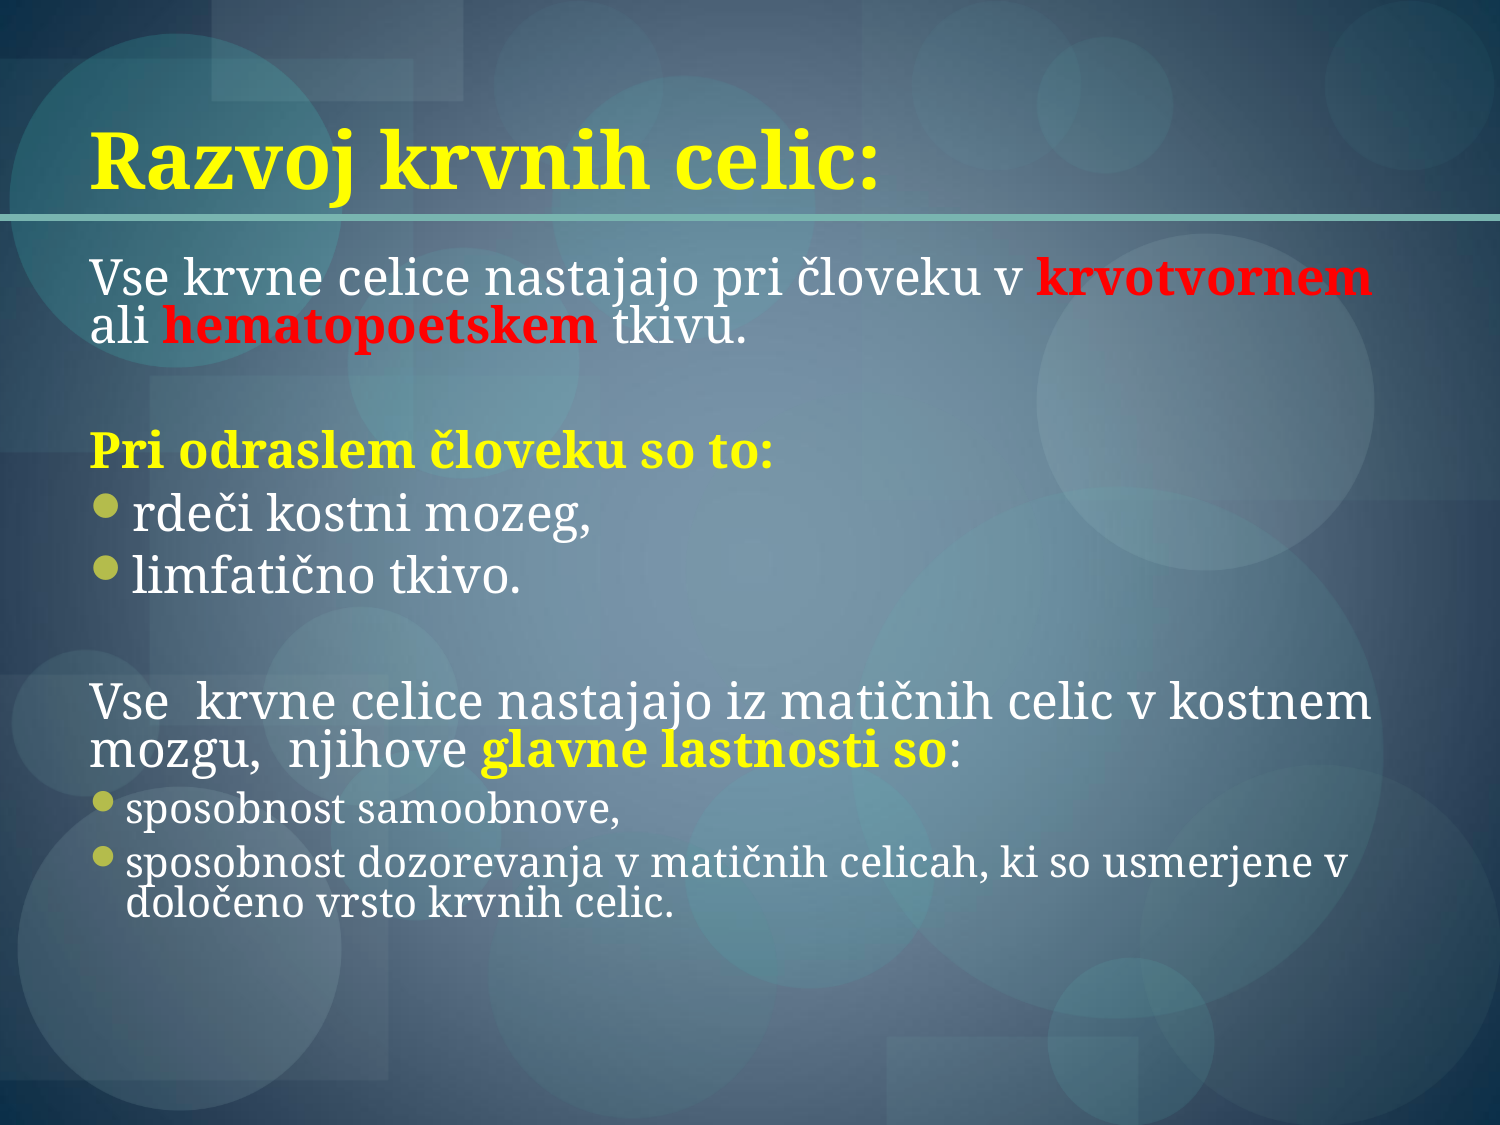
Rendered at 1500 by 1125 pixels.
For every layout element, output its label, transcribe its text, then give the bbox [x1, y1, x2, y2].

picture [0, 0, 1500, 1125]
text_box Vse krvne celice nastajajo pri človeku v krvotvornem ali hematopoetskem tkivu. Pri odraslem človeku so to: rdeči kostni mozeg, limfatično tkivo. Vse krvne celice nastajajo iz matičnih celic v kostnem mozgu, njihove glavne lastnosti so: sposobnost samoobnove, sposobnost dozorevanja v matičnih celicah, ki so usmerjene v določeno vrsto krvnih celic. [74, 249, 1425, 1000]
text_box Razvoj krvnih celic: [74, 26, 1425, 214]
